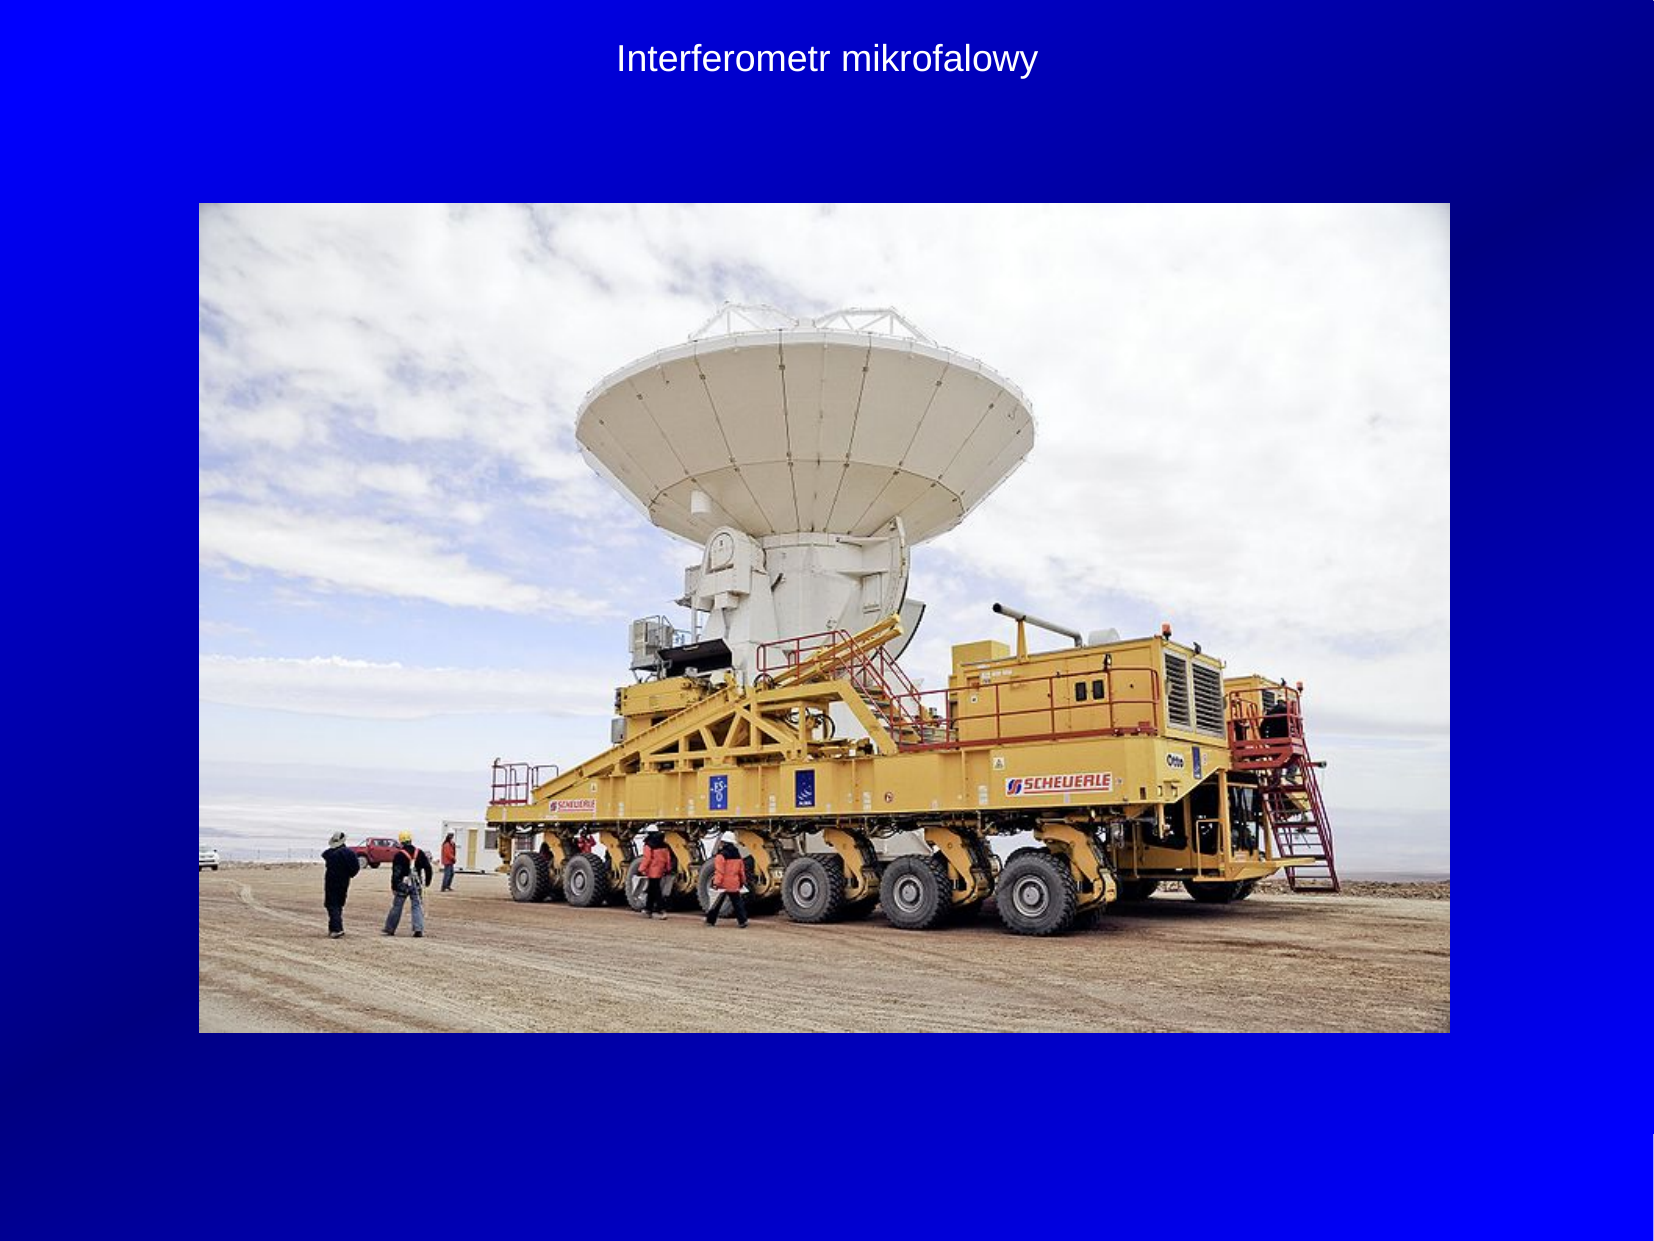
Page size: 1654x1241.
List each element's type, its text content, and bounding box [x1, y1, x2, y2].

text_box Interferometr mikrofalowy [601, 29, 1054, 87]
picture [199, 203, 1450, 1033]
